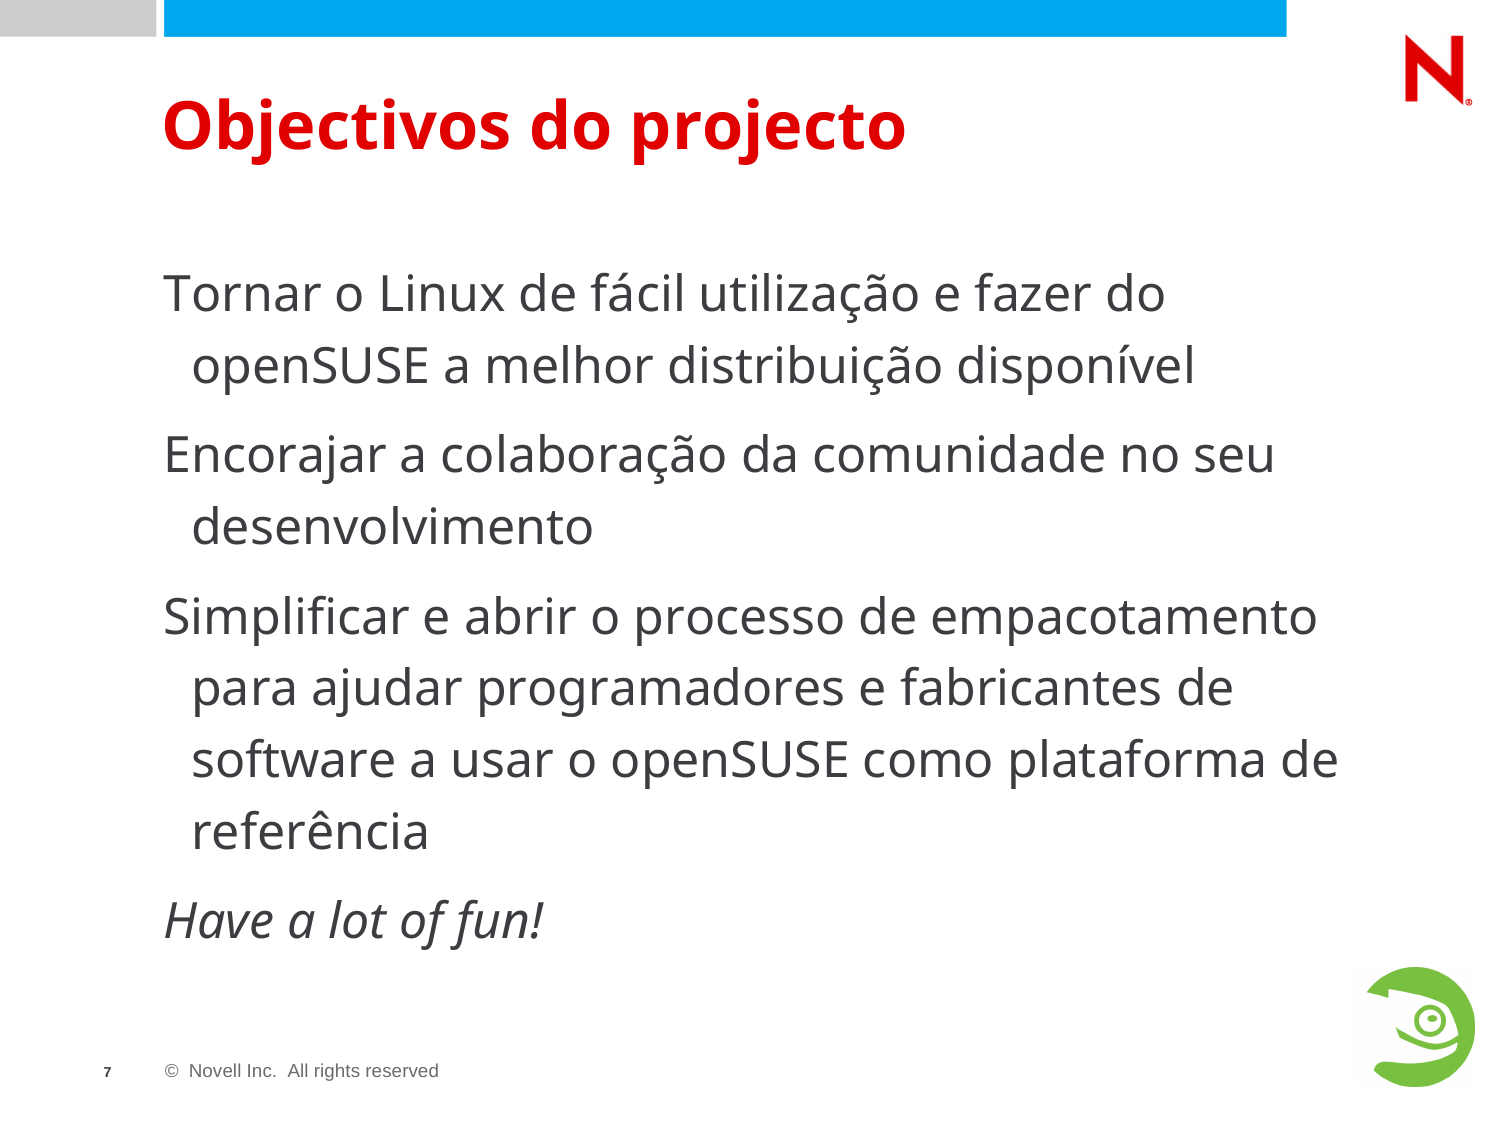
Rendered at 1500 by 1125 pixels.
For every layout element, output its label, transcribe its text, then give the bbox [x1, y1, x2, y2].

picture [1355, 967, 1475, 1087]
title Objectivos do projecto [161, 41, 1383, 205]
list Tornar o Linux de fácil utilização e fazer do openSUSE a melhor distribuição disponível Encorajar a colaboração da comunidade no seu desenvolvimento Simplificar e abrir o processo de empacotamento para ajudar programadores e fabricantes de software a usar o openSUSE como plataforma de referência Have a lot of fun! [163, 254, 1404, 986]
picture [1403, 32, 1473, 107]
